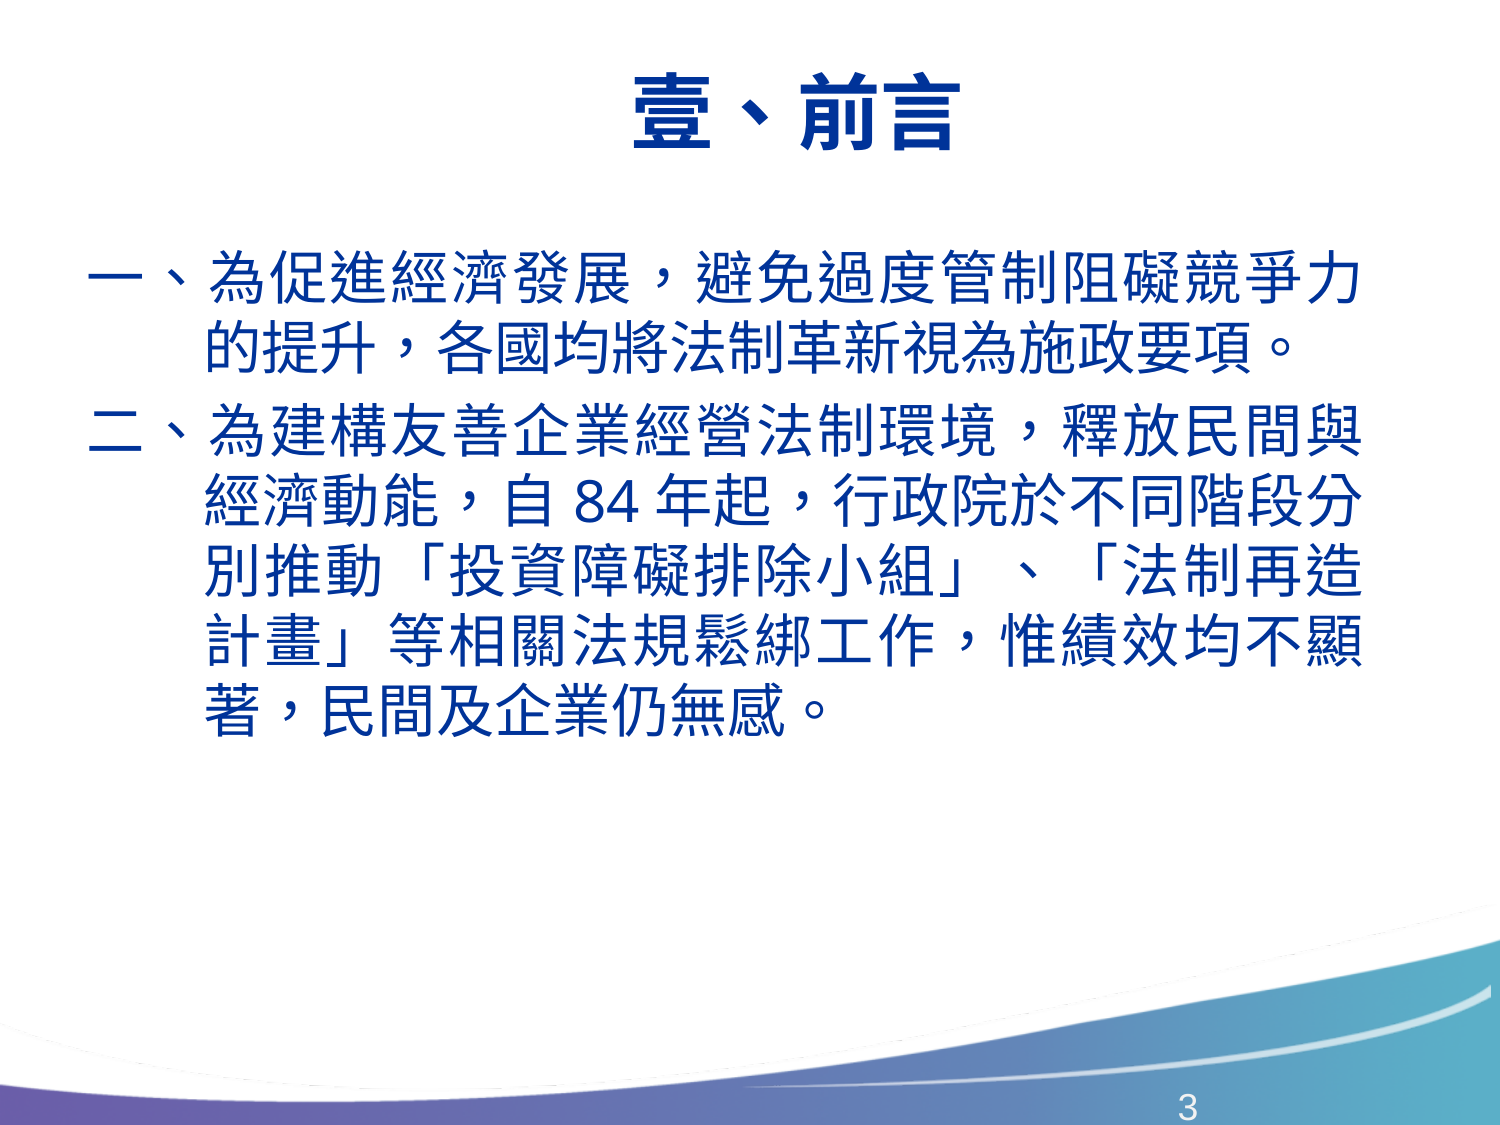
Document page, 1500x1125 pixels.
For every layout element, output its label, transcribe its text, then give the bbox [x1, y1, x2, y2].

text_box 壹、前言 [135, 24, 1400, 209]
text_box 一、為促進經濟發展，避免過度管制阻礙競爭力的提升，各國均將法制革新視為施政要項。 二、為建構友善企業經營法制環境，釋放民間與經濟動能，自84年起，行政院於不同階段分別推動「投資障礙排除小組」、「法制再造計畫」等相關法規鬆綁工作，惟績效均不顯著，民間及企業仍無感。 [71, 234, 1406, 1070]
